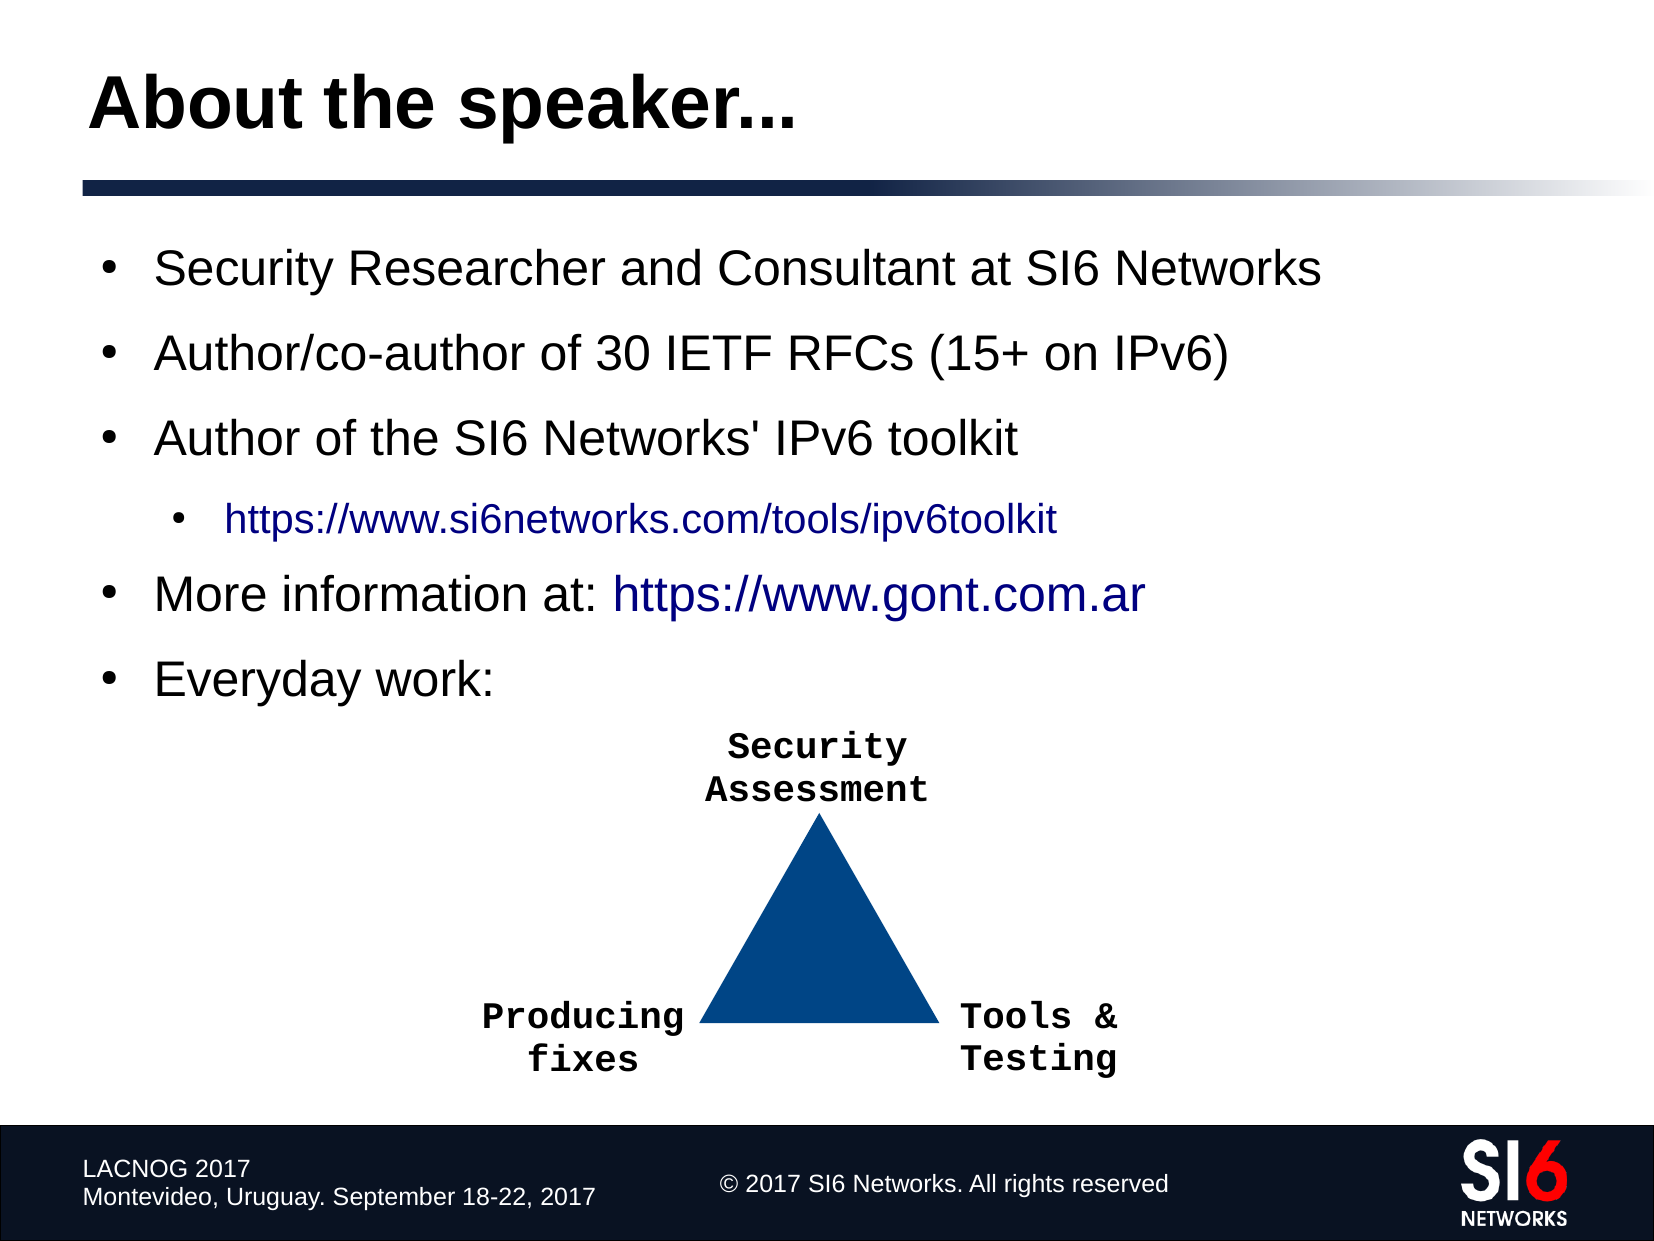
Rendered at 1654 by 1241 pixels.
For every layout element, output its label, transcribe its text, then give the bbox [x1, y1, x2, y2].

text_box Security Assessment [690, 720, 946, 901]
title About the speaker... [86, 30, 1576, 176]
picture [1461, 1139, 1567, 1226]
list Security Researcher and Consultant at SI6 Networks Author/co-author of 30 IETF RFCs (15+ on IPv6) Author of the SI6 Networks' IPv6 toolkit https://www.si6networks.com/tools/ipv6toolkit More information at: https://www.gont.com.ar Everyday work: [82, 240, 1571, 721]
text_box Tools & Testing [945, 989, 1156, 1090]
text_box Producing fixes [467, 990, 700, 1091]
text_box [699, 901, 940, 1024]
